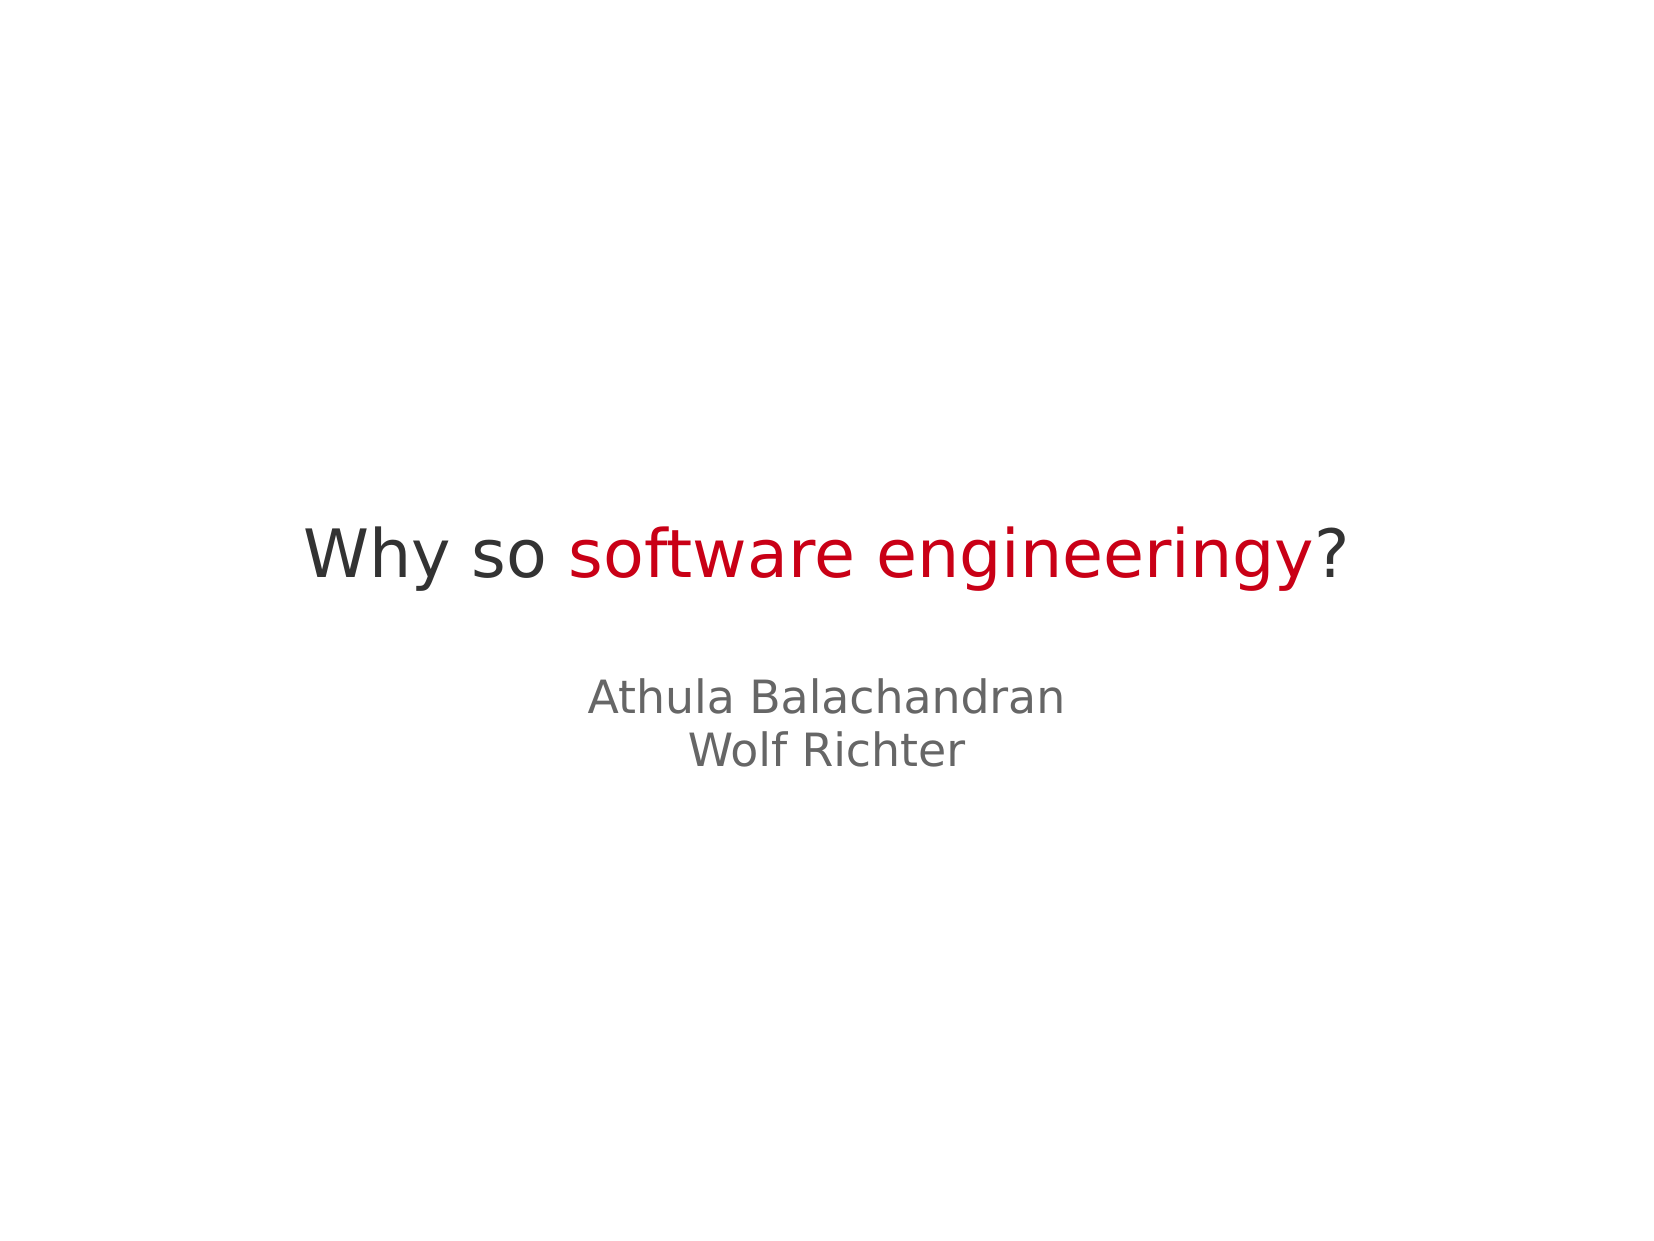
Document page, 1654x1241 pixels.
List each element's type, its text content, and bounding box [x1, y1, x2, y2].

subtitle Why so software engineeringy? Athula Balachandran Wolf Richter [82, 56, 1571, 1102]
